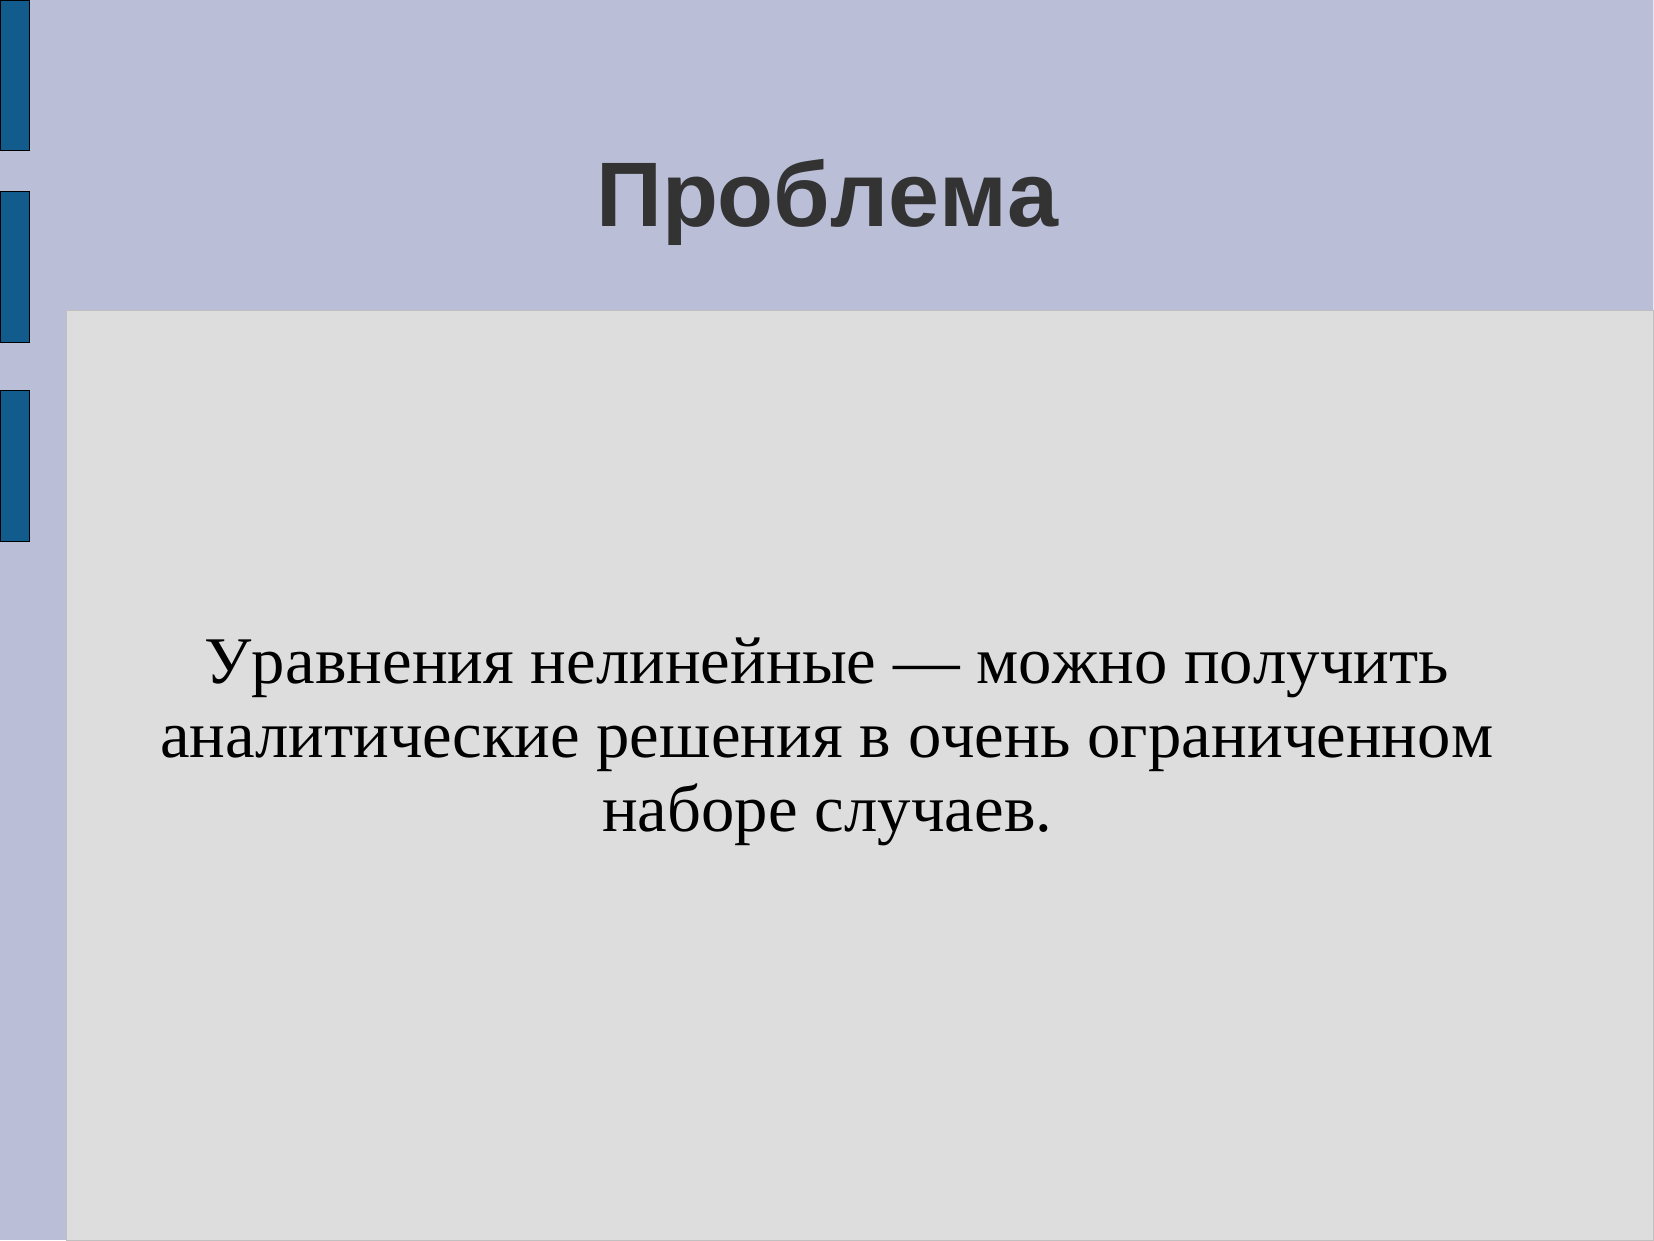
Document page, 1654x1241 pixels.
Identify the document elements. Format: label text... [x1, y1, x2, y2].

subtitle Уравнения нелинейные — можно получить аналитические решения в очень ограниченном наборе случаев. [121, 352, 1534, 1119]
title Проблема [121, 98, 1534, 291]
